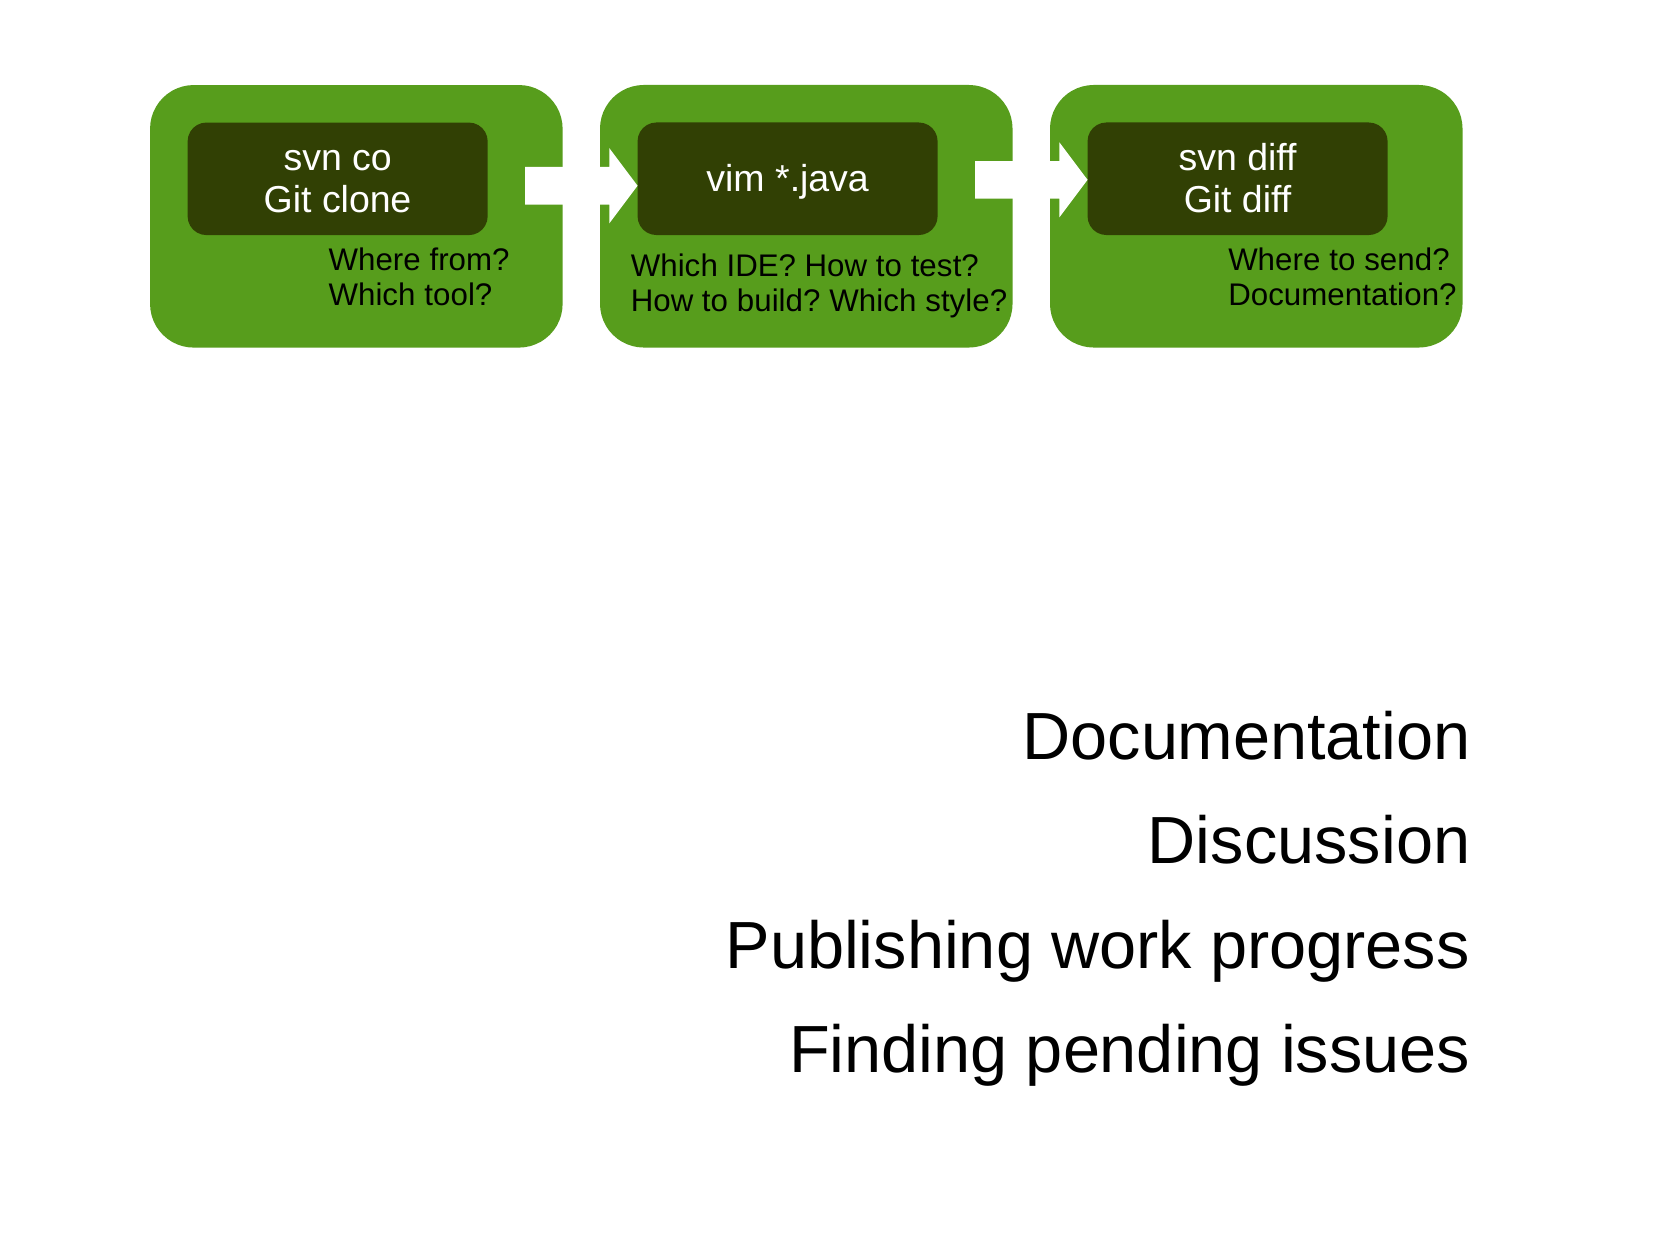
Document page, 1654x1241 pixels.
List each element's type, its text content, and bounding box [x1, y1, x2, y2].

text_box svn diff Git diff [1087, 122, 1388, 236]
text_box Where from? Which tool? [313, 235, 524, 320]
text_box vim *.java [637, 122, 938, 236]
list Documentation Discussion Publishing work progress Finding pending issues [424, 699, 1471, 1241]
text_box svn co Git clone [187, 122, 488, 236]
text_box Where to send? Documentation? [1213, 235, 1471, 320]
text_box Which IDE? How to test? How to build? Which style? [616, 240, 1021, 326]
text_box [150, 84, 1463, 348]
